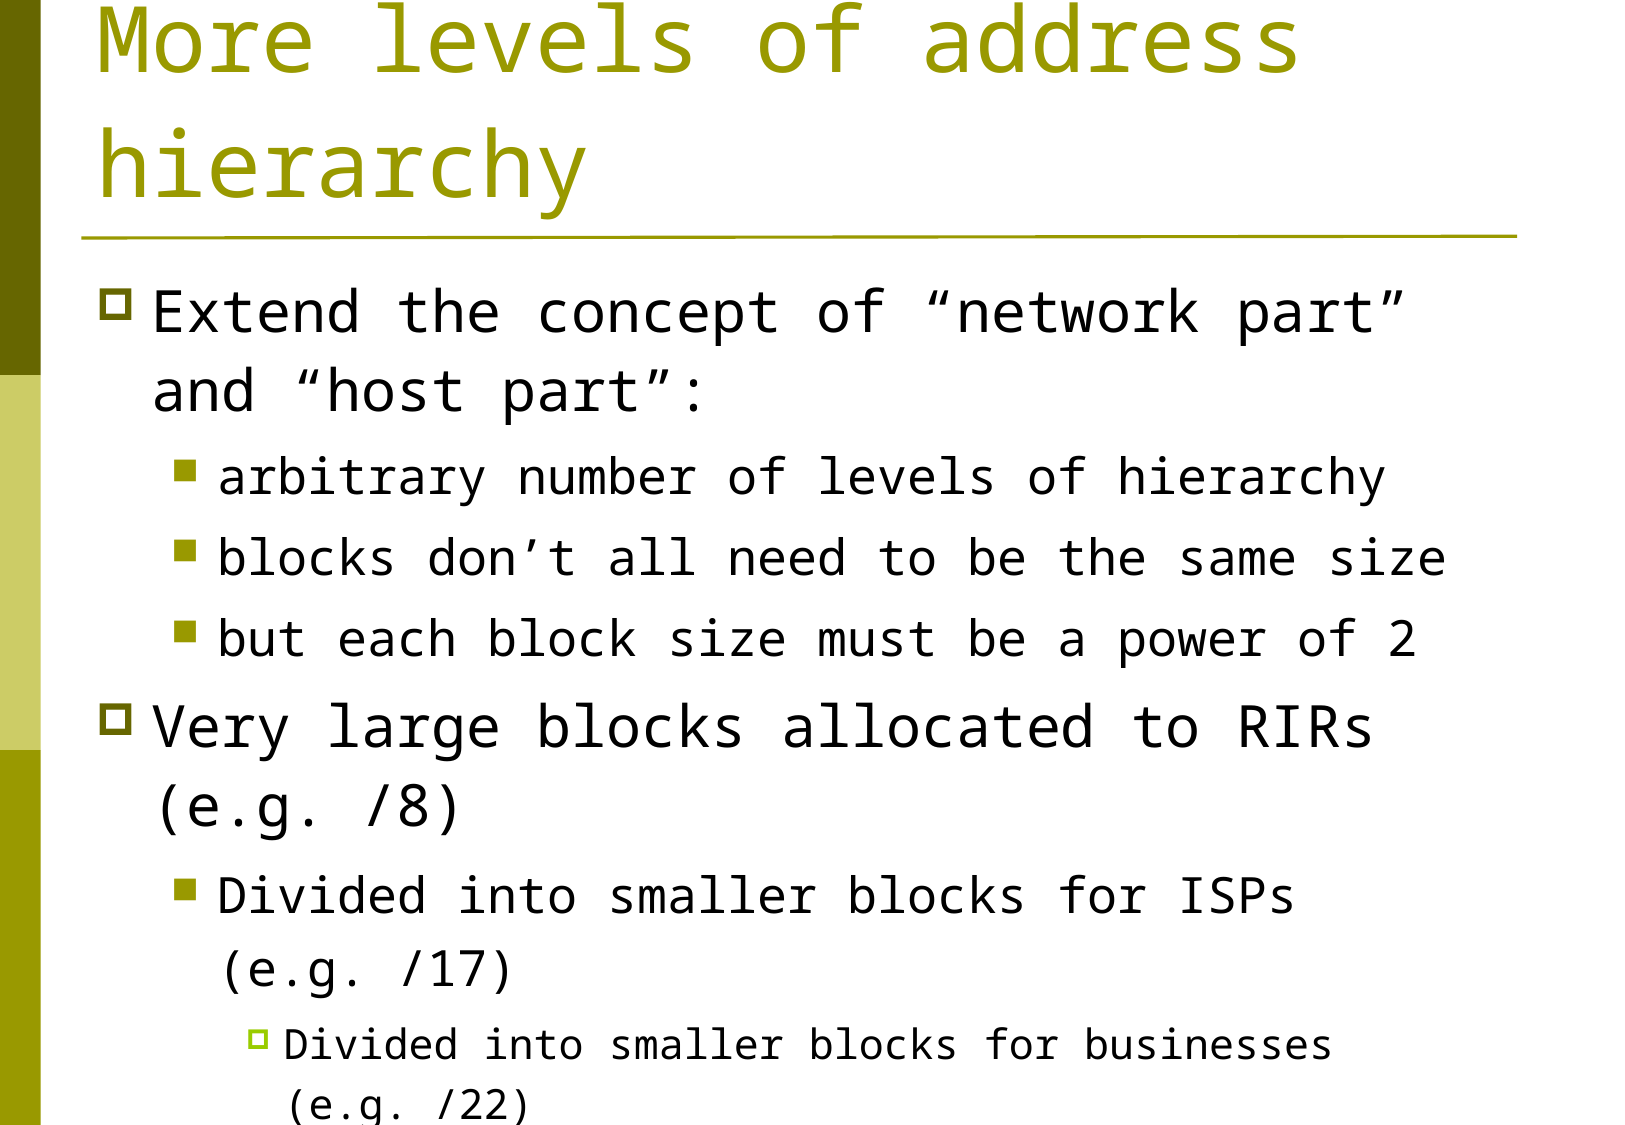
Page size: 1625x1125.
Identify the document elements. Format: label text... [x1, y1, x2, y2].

title More levels of address hierarchy [81, 2, 1543, 232]
list Extend the concept of “network part” and “host part”: arbitrary number of levels of hierarchy blocks don’t all need to be the same size but each block size must be a power of 2 Very large blocks allocated to RIRs (e.g. /8) Divided into smaller blocks for ISPs (e.g. /17) Divided into smaller blocks for businesses (e.g. /22) Divided into smaller blocks for local networks (e.g. /26) Each host gets a host address [81, 262, 1543, 1021]
